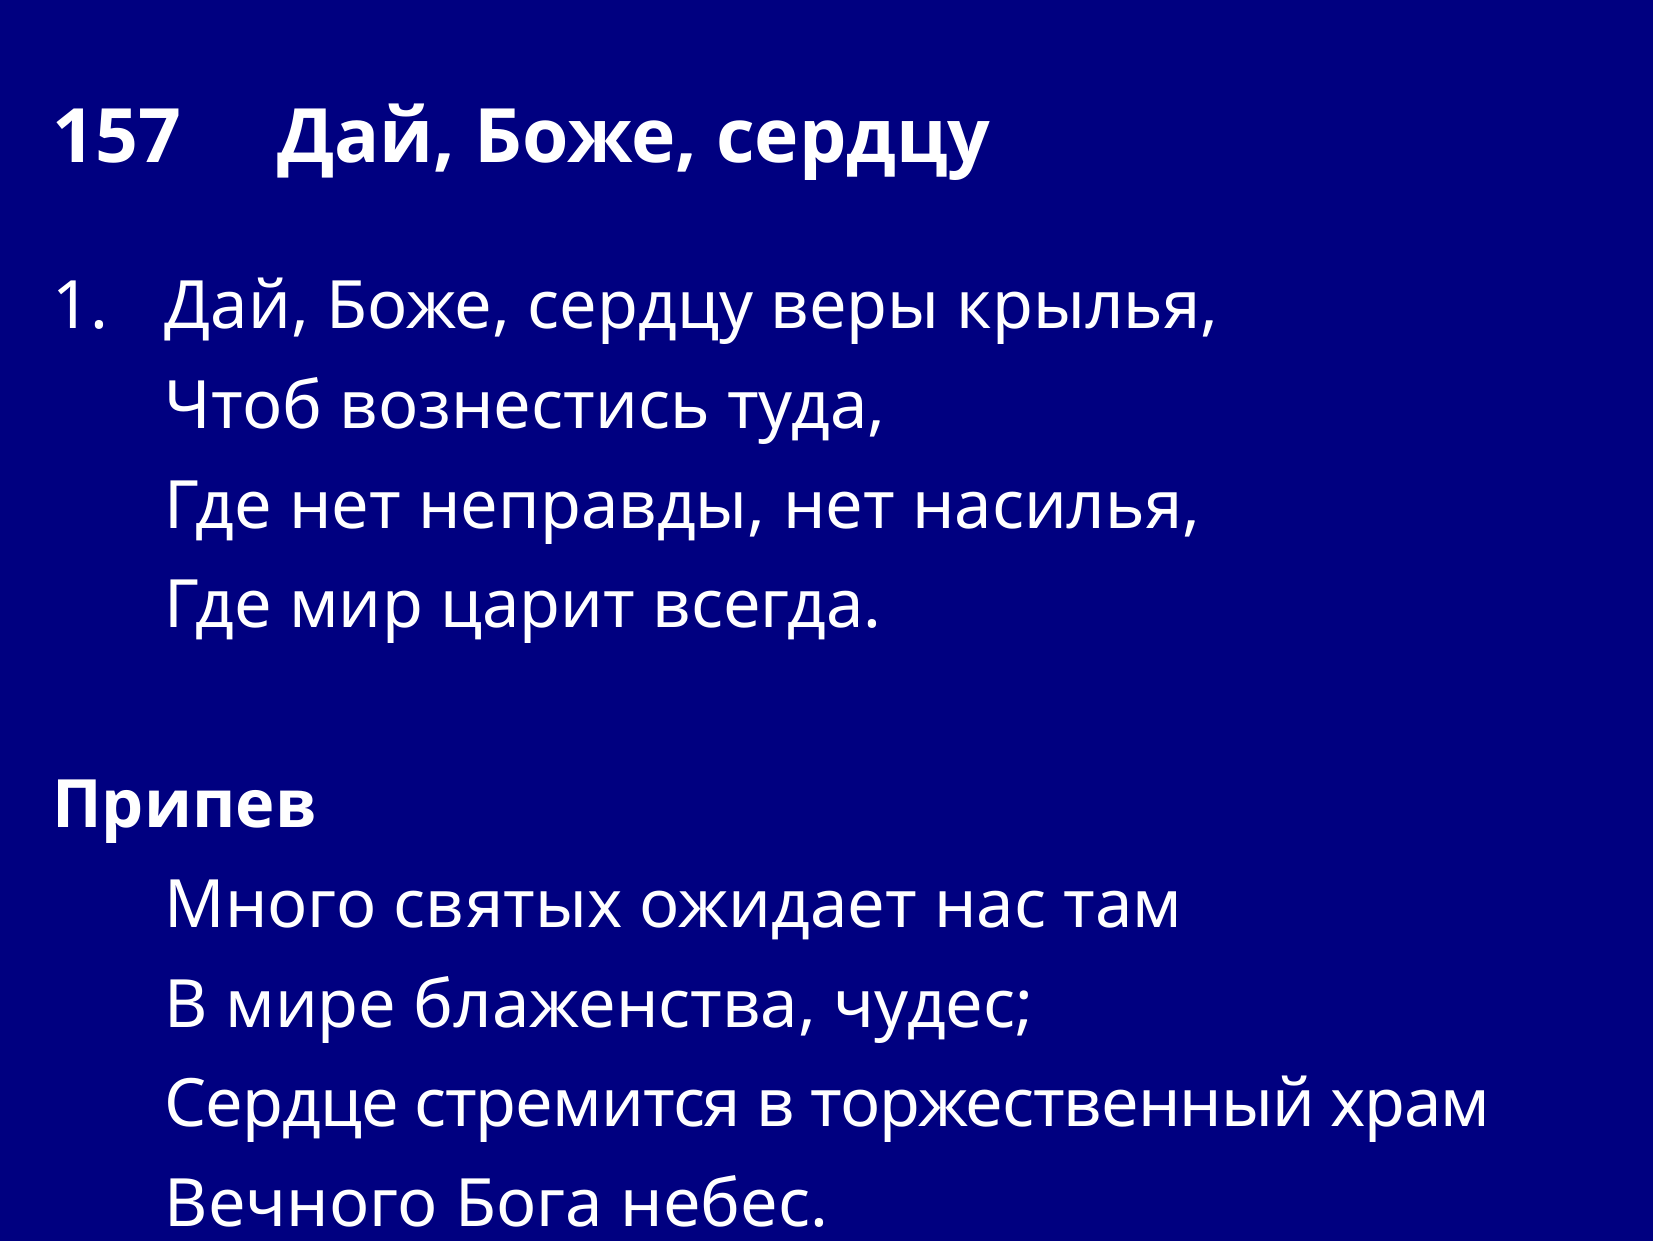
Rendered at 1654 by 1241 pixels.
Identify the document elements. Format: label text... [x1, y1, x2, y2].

text_box 1. Дай, Боже, сердцу веры крылья, Чтоб вознестись туда, Где нет неправды, нет насилья, Где мир царит всегда. Припев Много святых ожидает нас там В мире блаженства, чудес; Сердце стремится в торжественный храм Вечного Бога небес. [37, 150, 1653, 1163]
text_box 157 Дай, Боже, сердцу [37, 75, 1576, 188]
